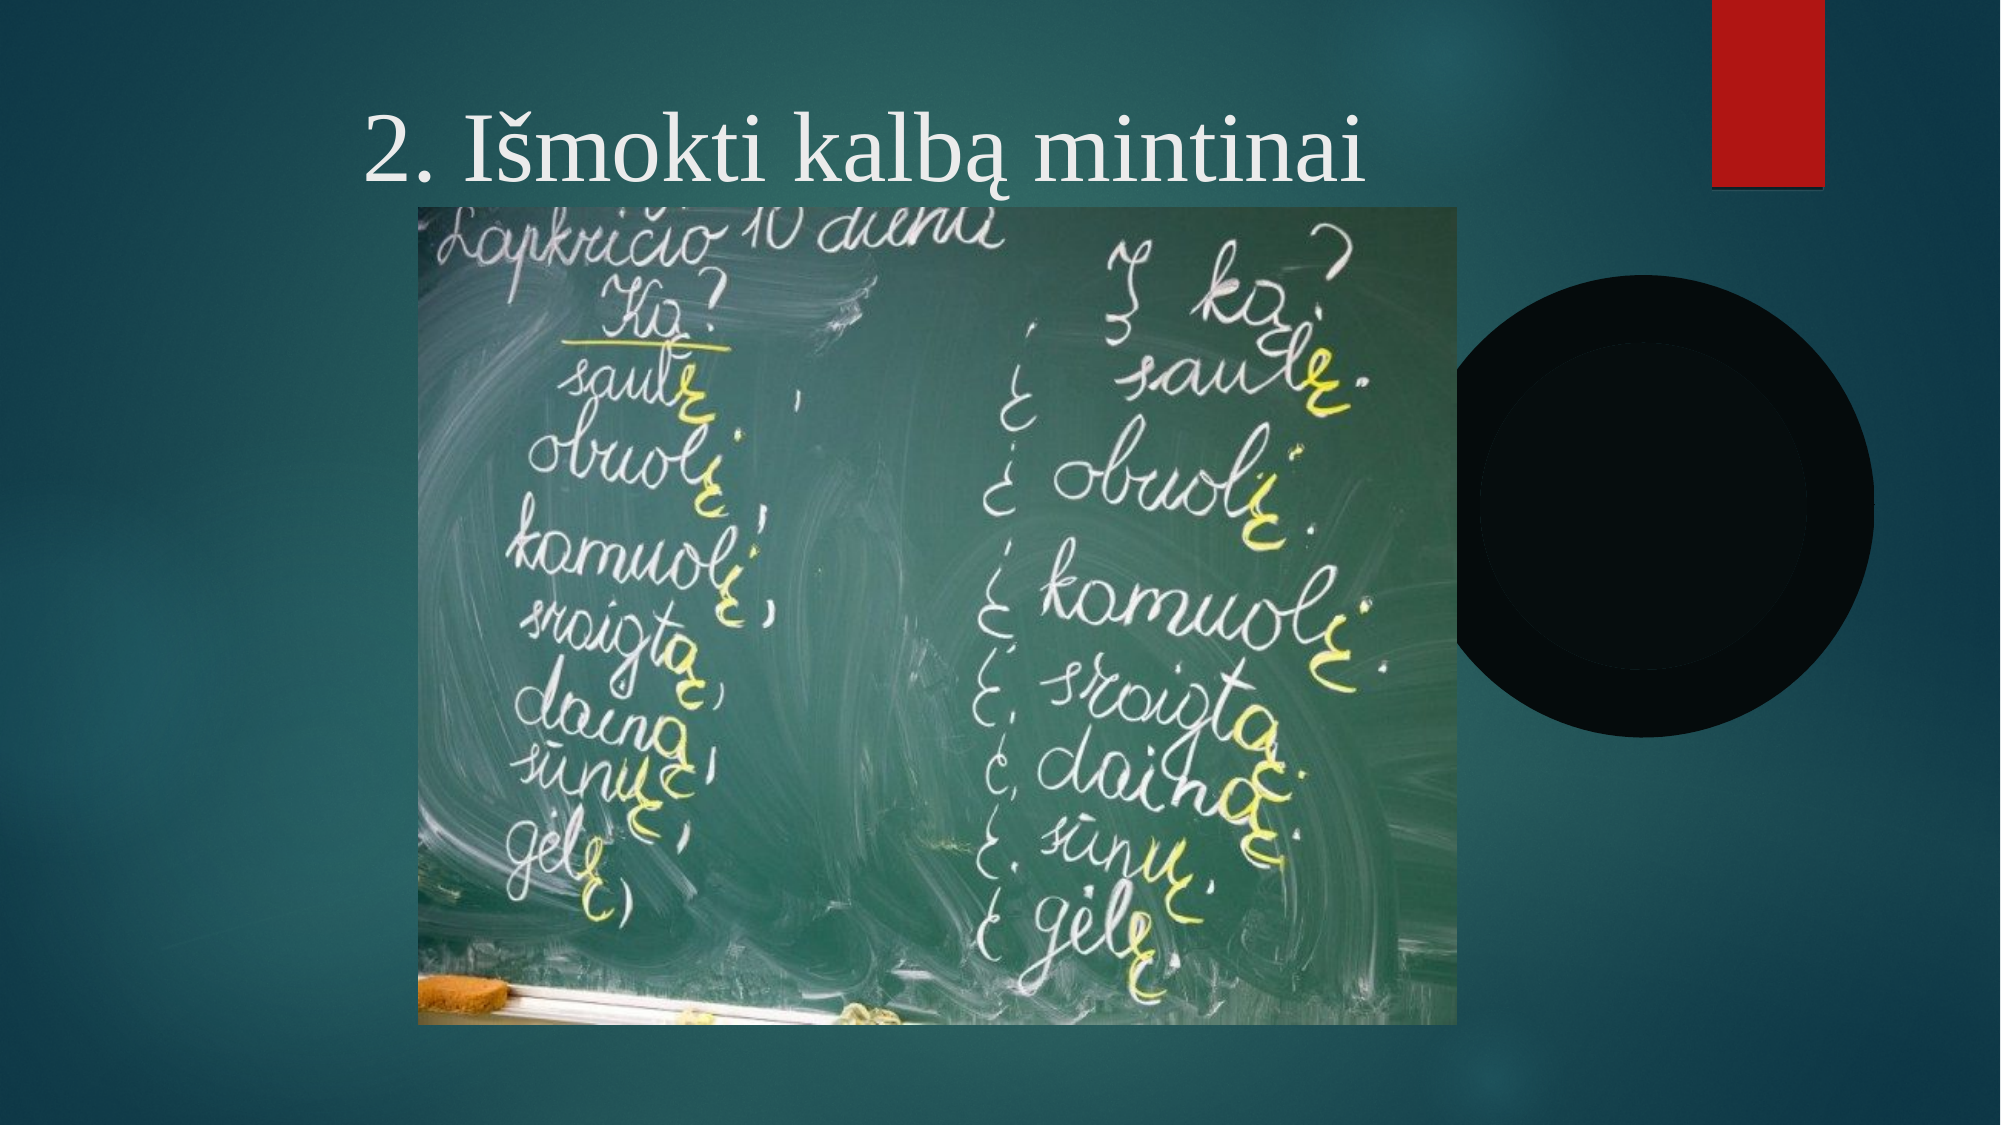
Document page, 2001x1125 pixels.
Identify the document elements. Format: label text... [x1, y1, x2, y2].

title 2. Išmokti kalbą mintinai [106, 74, 1649, 305]
picture [418, 207, 1457, 1026]
